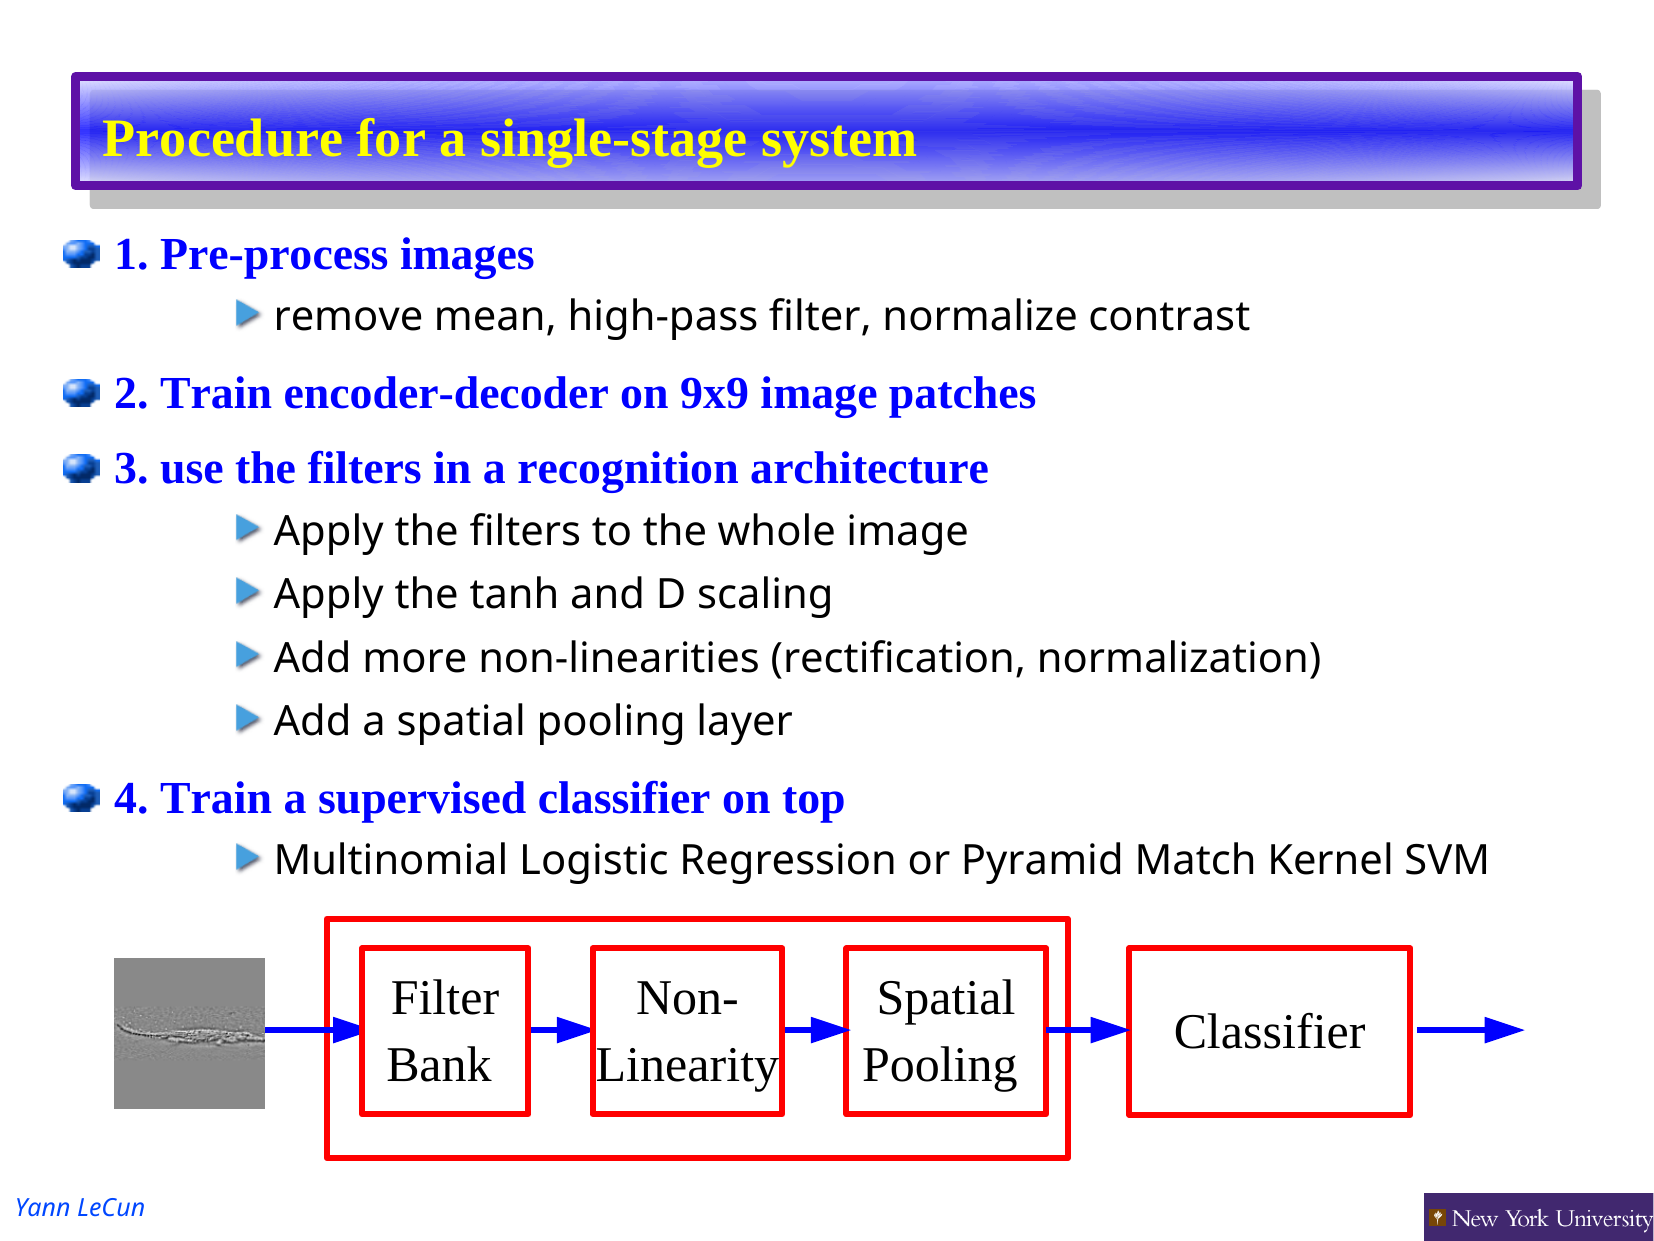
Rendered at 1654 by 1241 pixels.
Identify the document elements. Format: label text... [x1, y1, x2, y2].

title Procedure for a single-stage system [75, 76, 1578, 186]
text_box Classifier [1129, 948, 1411, 1116]
text_box Spatial Pooling [846, 948, 1047, 1115]
picture [114, 958, 265, 1109]
text_box Non- Linearity [592, 948, 783, 1115]
text_box Filter Bank [362, 948, 529, 1115]
list 1. Pre-process images remove mean, high-pass filter, normalize contrast 2. Train encoder-decoder on 9x9 image patches 3. use the filters in a recognition architecture Apply the filters to the whole image Apply the tanh and D scaling Add more non-linearities (rectification, normalization) Add a spatial pooling layer 4. Train a supervised classifier on top Multinomial Logistic Regression or Pyramid Match Kernel SVM [63, 228, 1621, 948]
picture [1424, 1193, 1654, 1241]
text_box [326, 918, 1069, 1159]
